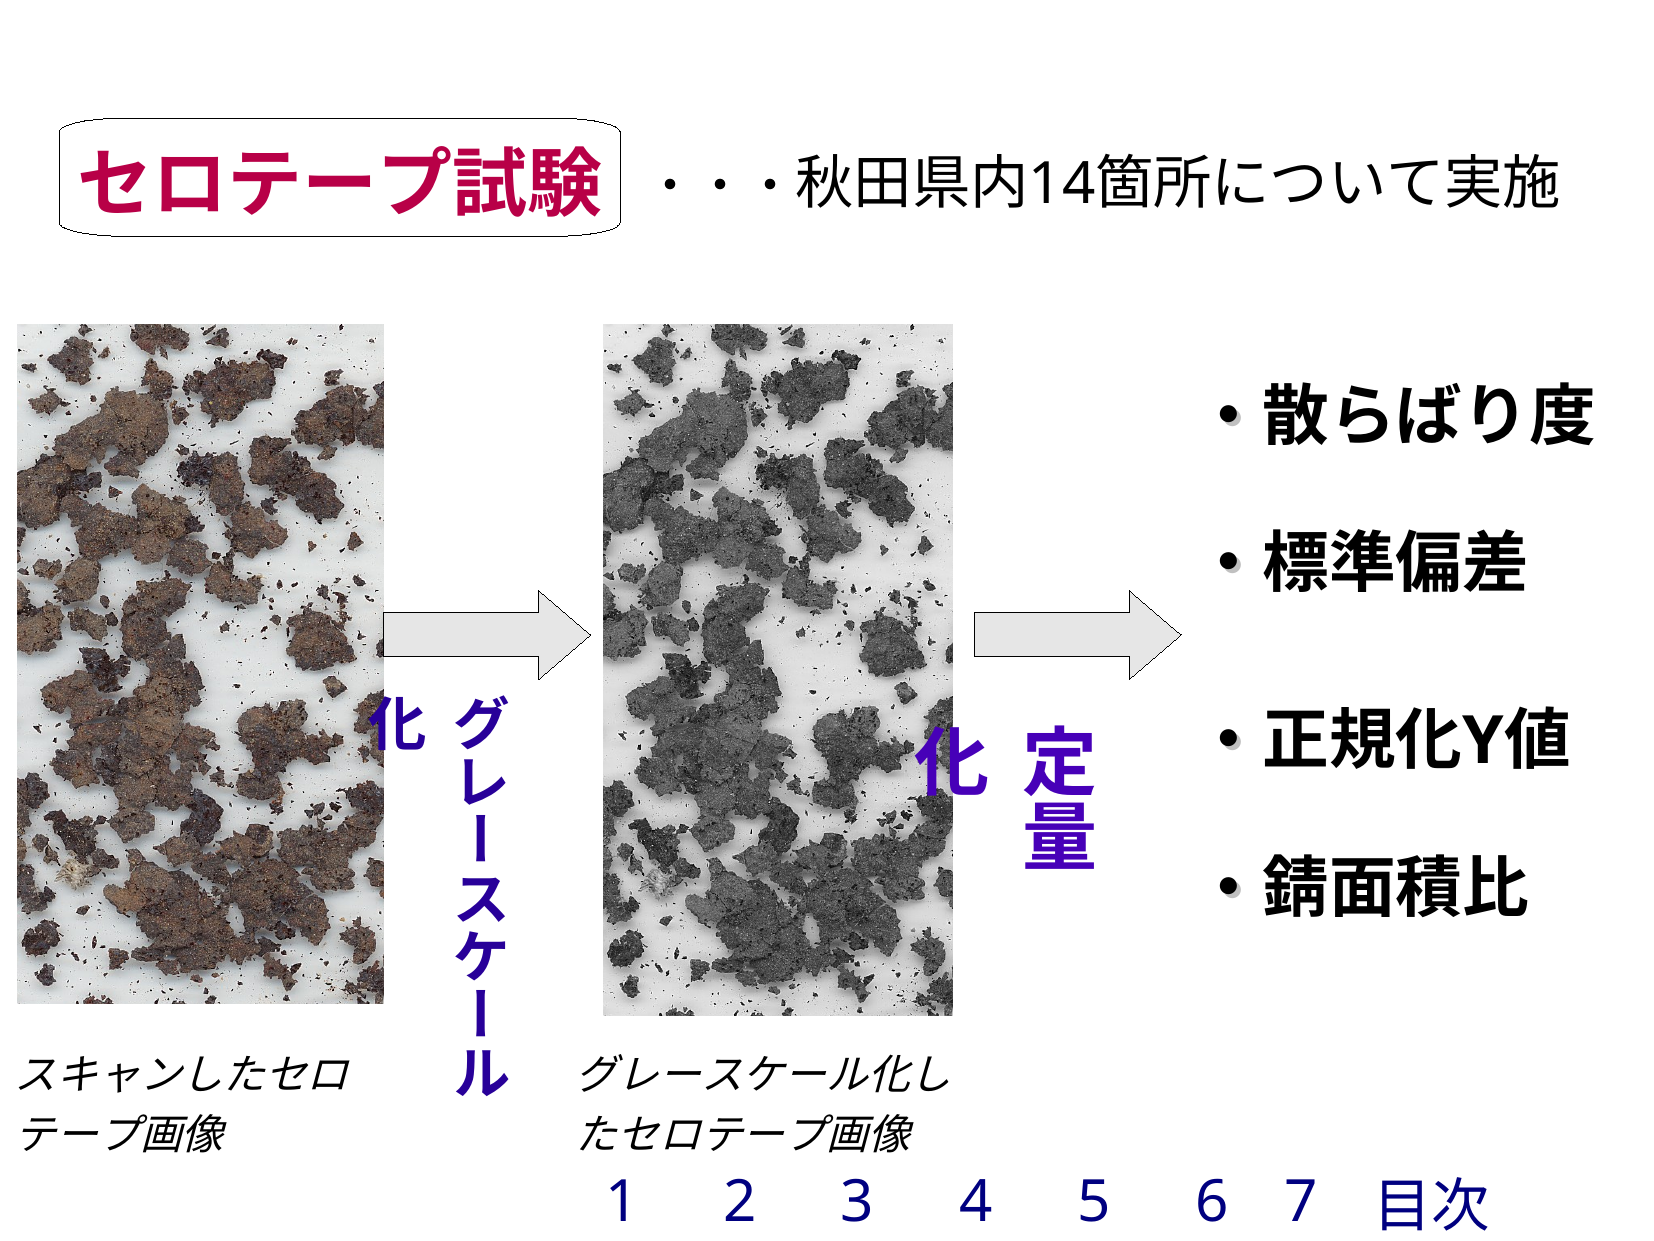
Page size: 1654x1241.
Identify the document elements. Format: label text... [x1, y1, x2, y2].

text_box ・正規化Y値 [1181, 679, 1652, 826]
text_box ・錆面積比 [1181, 826, 1609, 973]
text_box セロテープ試験 [59, 118, 621, 237]
text_box 7 [1269, 1151, 1359, 1241]
text_box 5 [1063, 1151, 1182, 1241]
text_box 目次 [1358, 1151, 1507, 1230]
text_box [383, 590, 591, 680]
text_box ・・・秋田県内14箇所について実施 [631, 128, 1595, 207]
text_box グレースケール化 [420, 679, 532, 1152]
text_box 6 [1181, 1151, 1269, 1230]
text_box 4 [945, 1151, 1063, 1230]
picture [17, 324, 384, 1004]
text_box 定量化 [965, 708, 1123, 963]
text_box [974, 590, 1181, 680]
text_box スキャンしたセロテープ画像 [0, 1033, 414, 1160]
text_box 3 [825, 1151, 945, 1230]
text_box 2 [708, 1151, 825, 1230]
text_box ・散らばり度 [1181, 354, 1643, 532]
text_box ・標準偏差 [1181, 501, 1552, 678]
text_box 1 [590, 1151, 708, 1230]
text_box グレースケール化したセロテープ画像 [561, 1033, 996, 1160]
picture [603, 324, 953, 1016]
